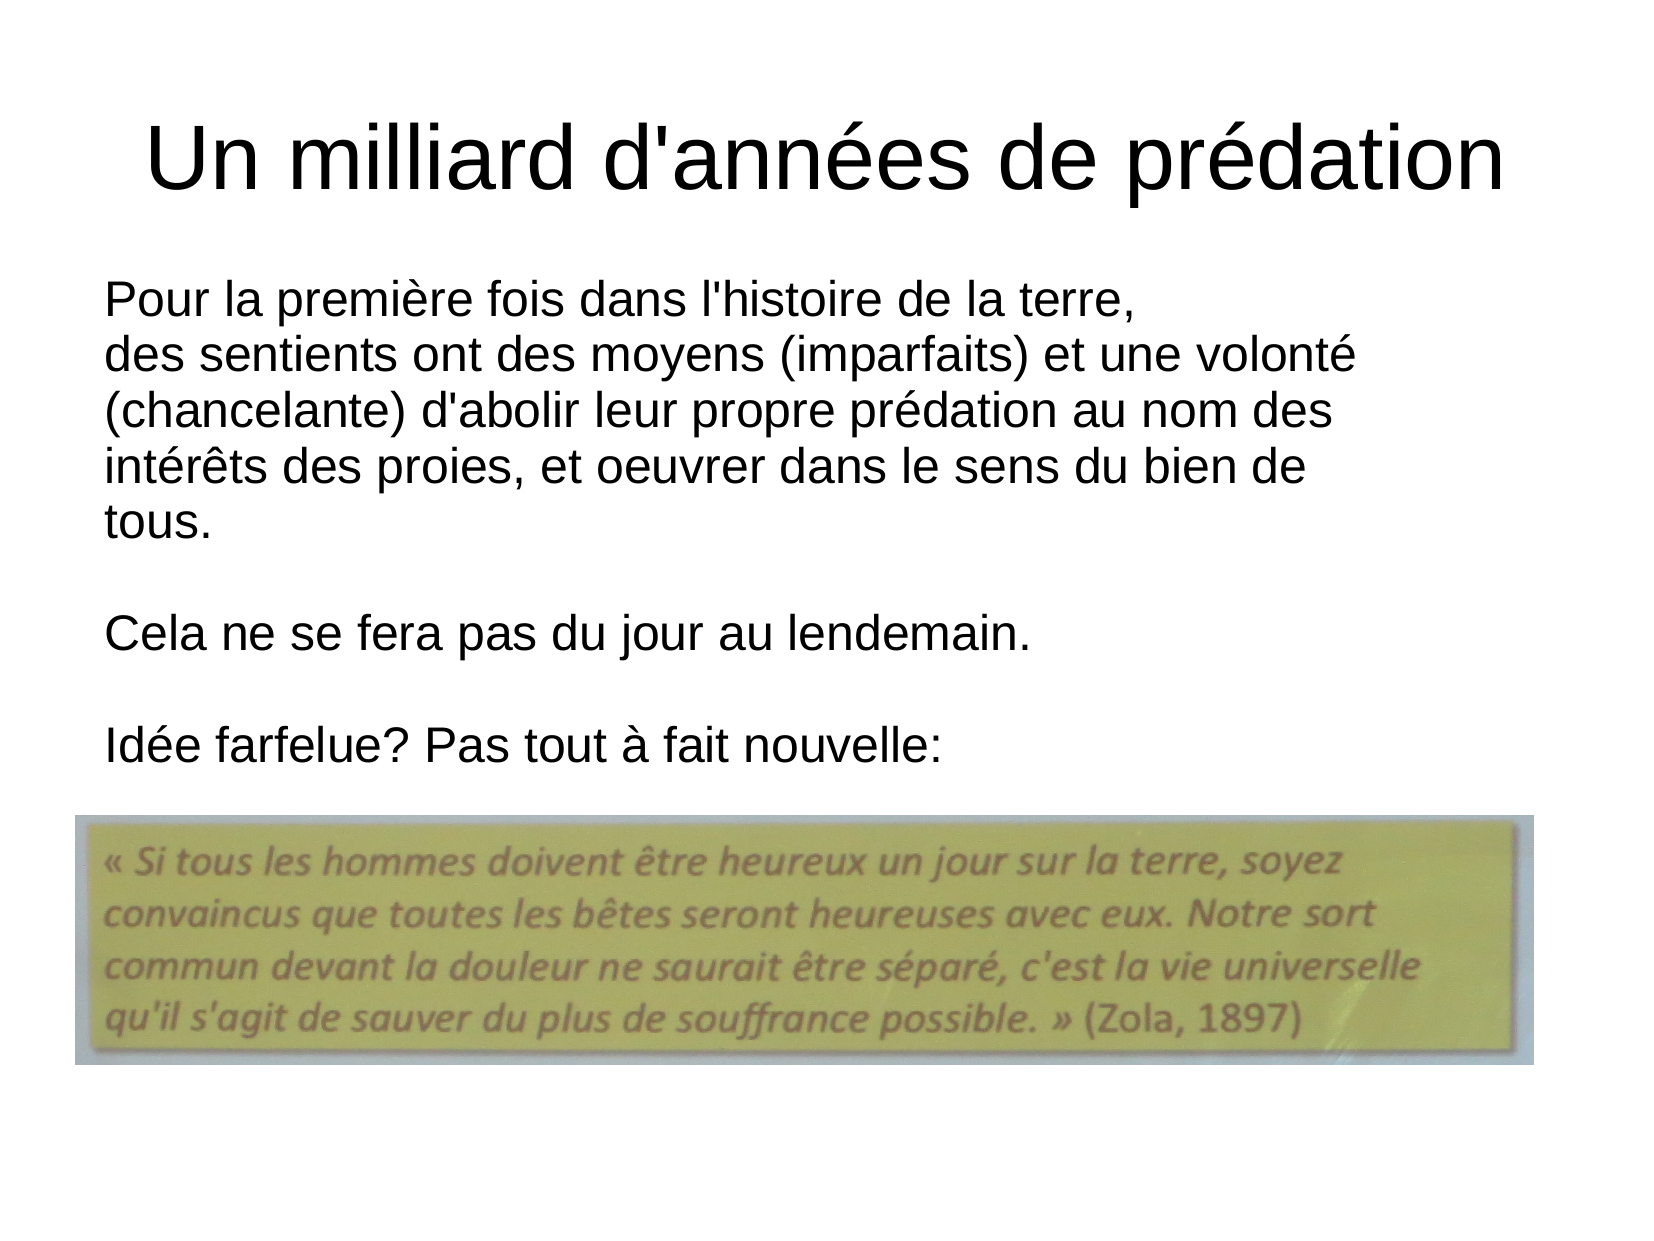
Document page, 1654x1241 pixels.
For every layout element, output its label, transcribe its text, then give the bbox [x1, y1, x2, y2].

text_box Pour la première fois dans l'histoire de la terre, des sentients ont des moyens (imparfaits) et une volonté (chancelante) d'abolir leur propre prédation au nom des intérêts des proies, et oeuvrer dans le sens du bien de tous. Cela ne se fera pas du jour au lendemain. Idée farfelue? Pas tout à fait nouvelle: [90, 263, 1374, 781]
picture [75, 815, 1534, 1066]
title Un milliard d'années de prédation [82, 49, 1571, 257]
